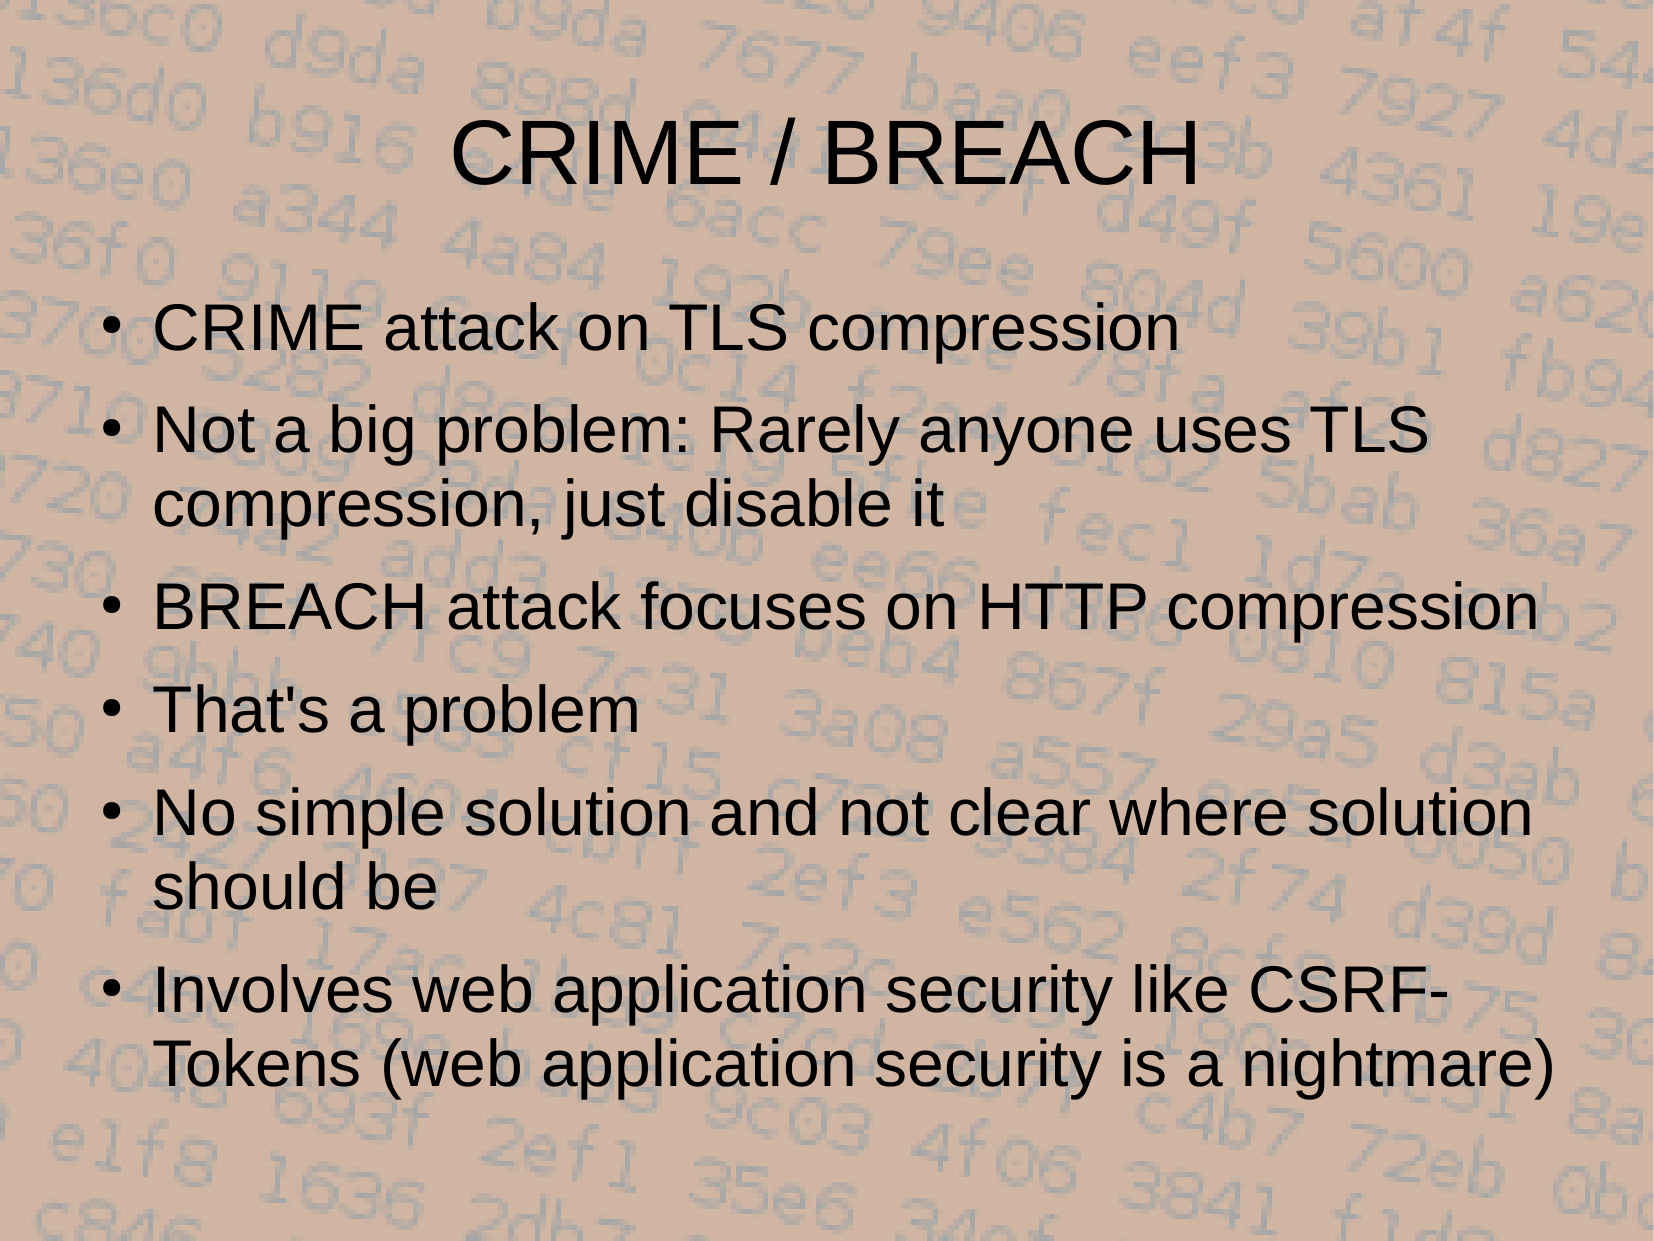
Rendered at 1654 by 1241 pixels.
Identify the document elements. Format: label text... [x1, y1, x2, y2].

list CRIME attack on TLS compression Not a big problem: Rarely anyone uses TLS compression, just disable it BREACH attack focuses on HTTP compression That's a problem No simple solution and not clear where solution should be Involves web application security like CSRF-Tokens (web application security is a nightmare) [82, 290, 1571, 1170]
picture [0, 0, 1654, 1241]
title CRIME / BREACH [82, 49, 1571, 257]
